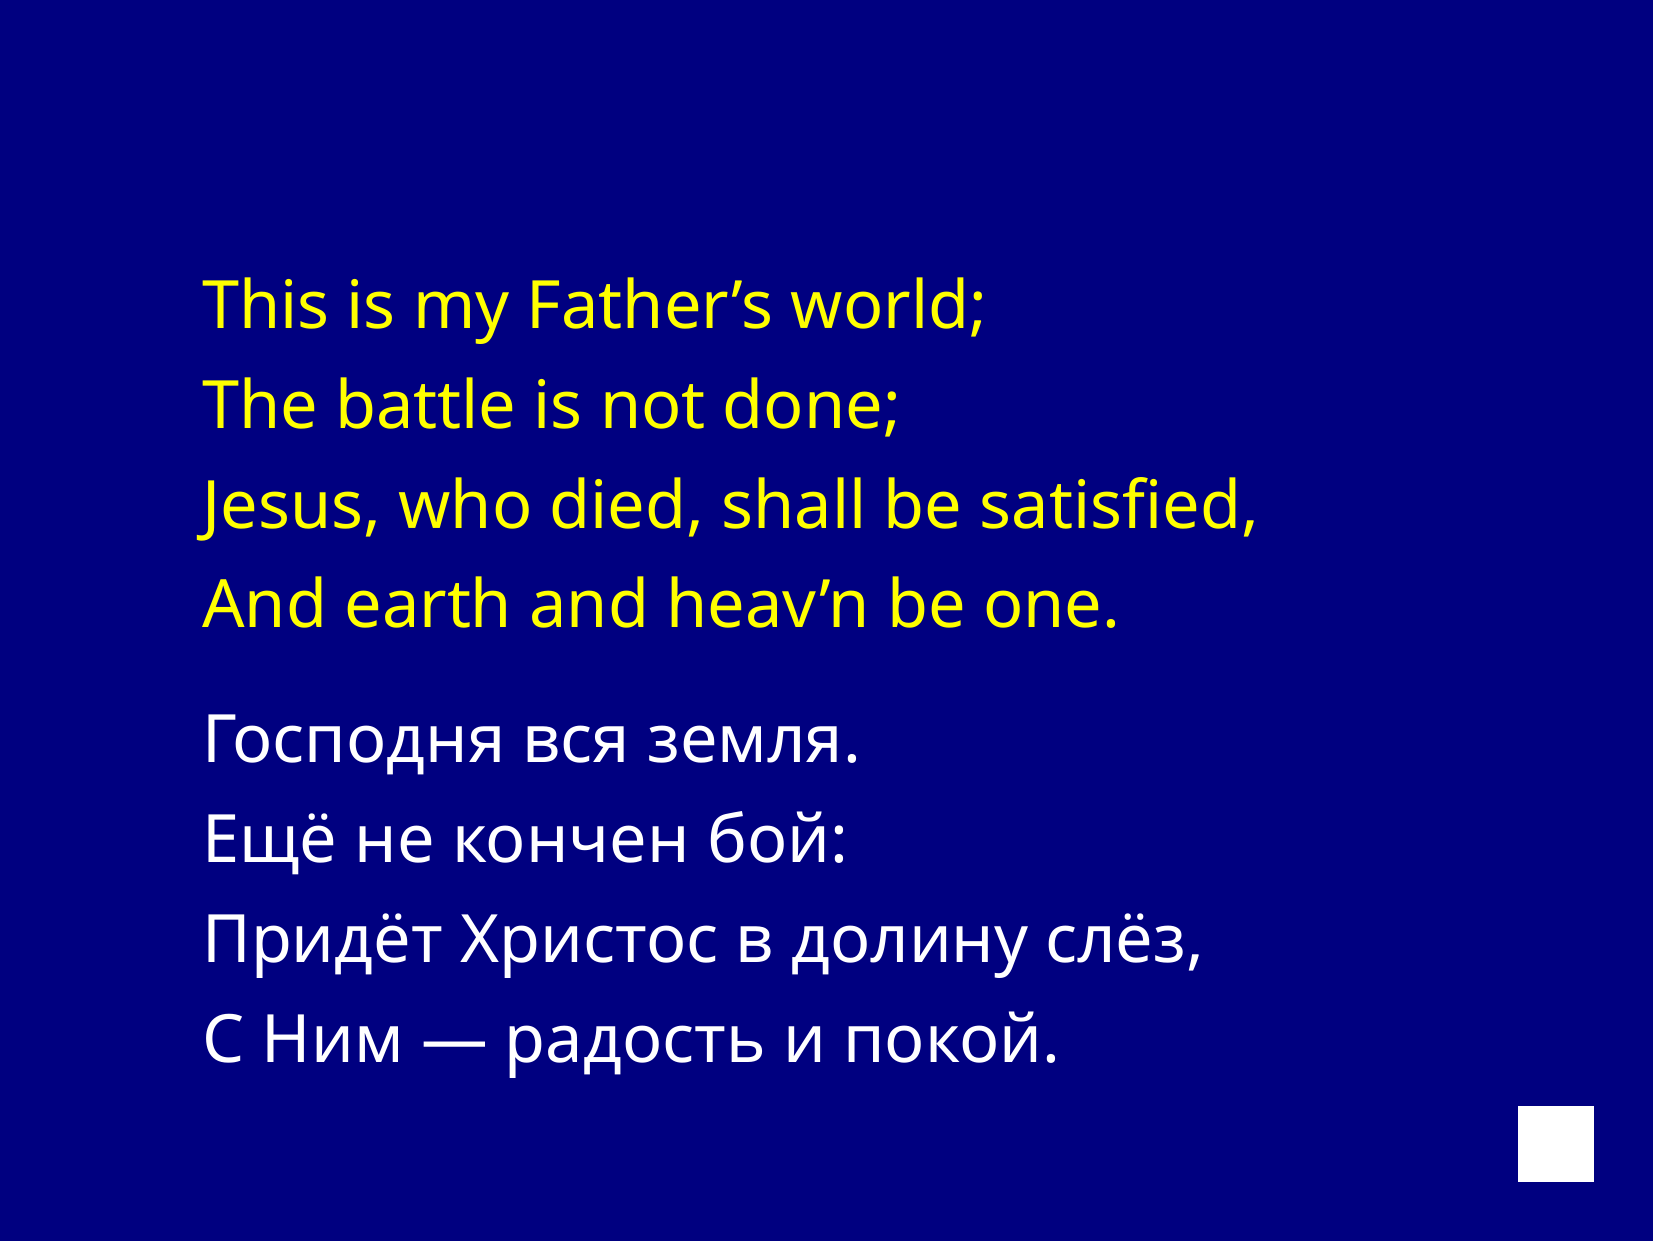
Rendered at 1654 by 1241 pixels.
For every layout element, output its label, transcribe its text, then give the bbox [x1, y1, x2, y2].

text_box Господня вся земля. Ещё не кончен бой: Придёт Христос в долину слёз, С Ним — радость и покой. [75, 675, 1576, 1163]
text_box This is my Father’s world; The battle is not done; Jesus, who died, shall be satisfied, And earth and heav’n be one. [75, 150, 1576, 638]
text_box [1518, 1106, 1594, 1182]
